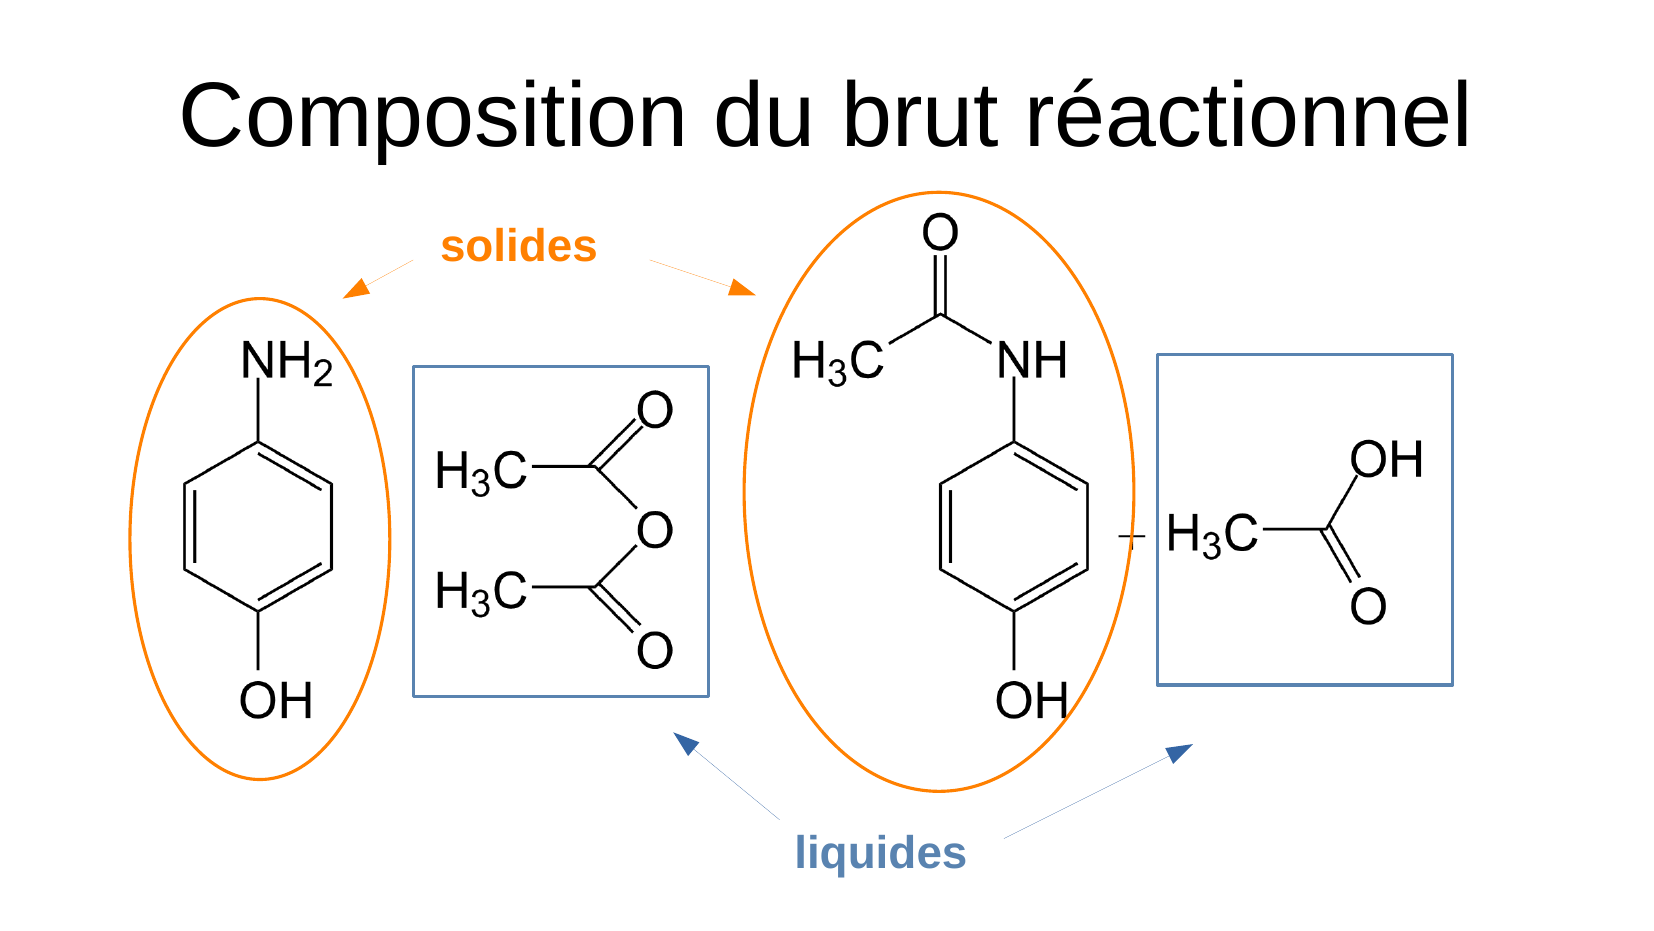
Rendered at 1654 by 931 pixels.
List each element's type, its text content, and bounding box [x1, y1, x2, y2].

title Composition du brut réactionnel [82, 37, 1571, 193]
text_box [413, 366, 709, 697]
text_box [720, 192, 1134, 792]
picture [986, 200, 1430, 723]
picture [177, 200, 892, 723]
text_box [129, 298, 390, 780]
text_box [1157, 354, 1453, 686]
text_box liquides [779, 819, 1146, 886]
text_box solides [425, 212, 792, 279]
